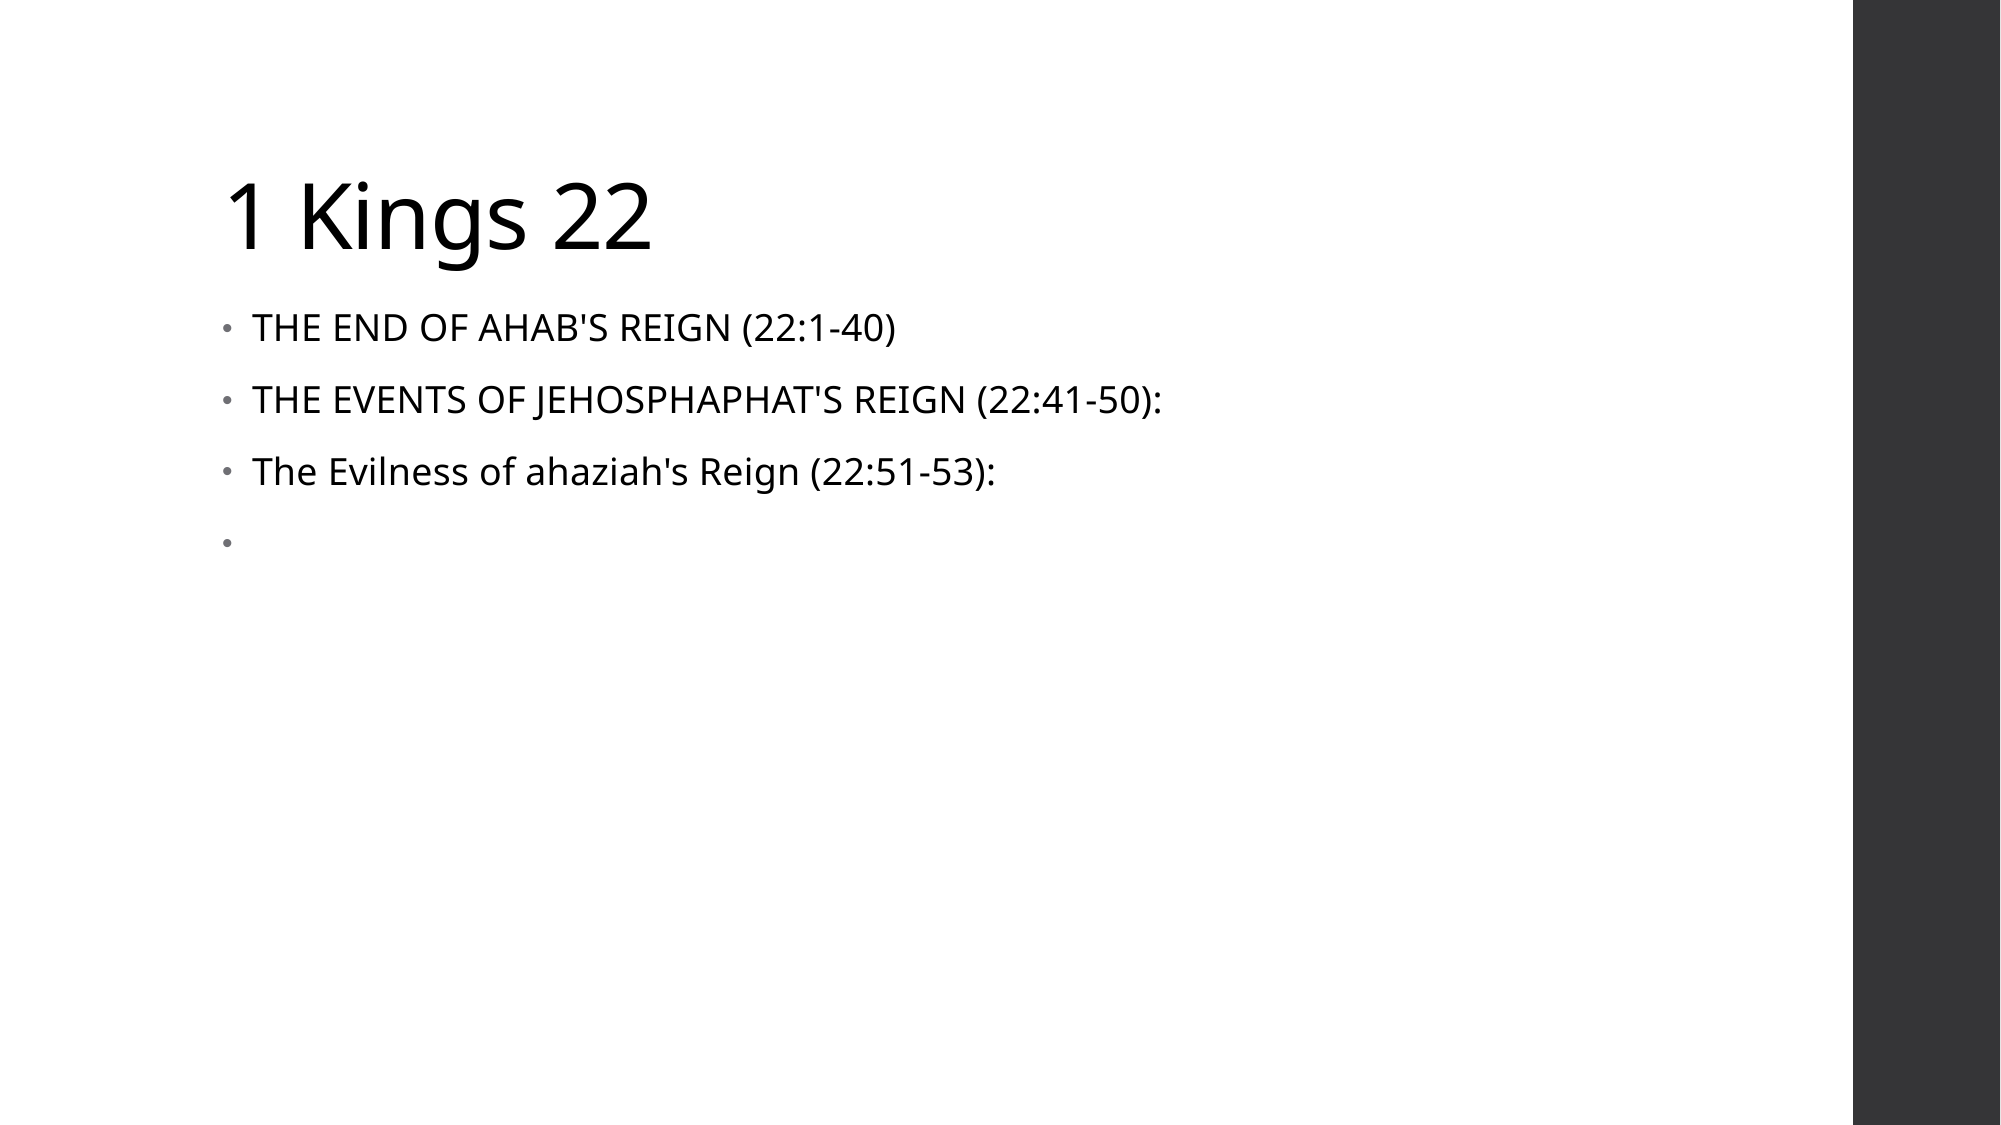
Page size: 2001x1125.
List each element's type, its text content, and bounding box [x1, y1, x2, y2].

list THE END OF AHAB'S REIGN (22:1-40) THE EVENTS OF JEHOSPHAPHAT'S REIGN (22:41-50): The Evilness of ahaziah's Reign (22:51-53): [206, 299, 1617, 1014]
title 1 Kings 22 [206, 60, 1797, 278]
